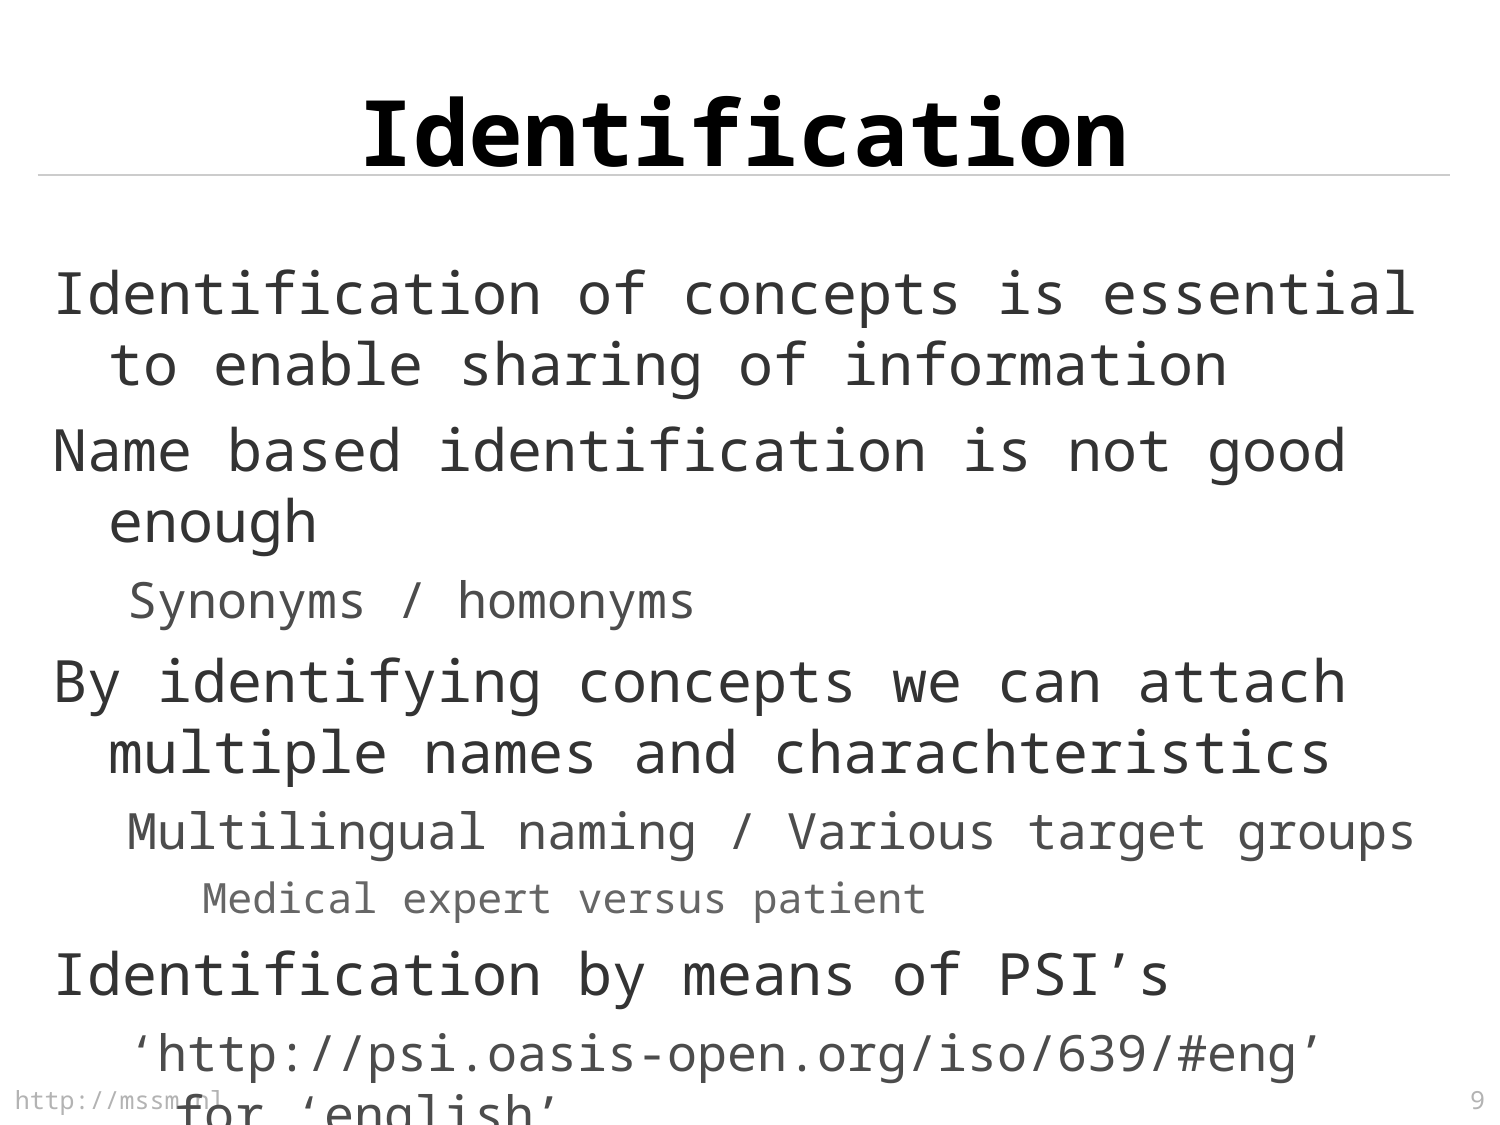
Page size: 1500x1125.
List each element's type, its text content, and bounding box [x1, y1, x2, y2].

title Identification [37, 37, 1450, 225]
list Identification of concepts is essential to enable sharing of information Name based identification is not good enough Synonyms / homonyms By identifying concepts we can attach multiple names and charachteristics Multilingual naming / Various target groups Medical expert versus patient Identification by means of PSI’s ‘http://psi.oasis-open.org/iso/639/#eng’ for ‘english’ For computers: identification based on URL’s For humans: indicators describing concepts [37, 249, 1450, 1076]
